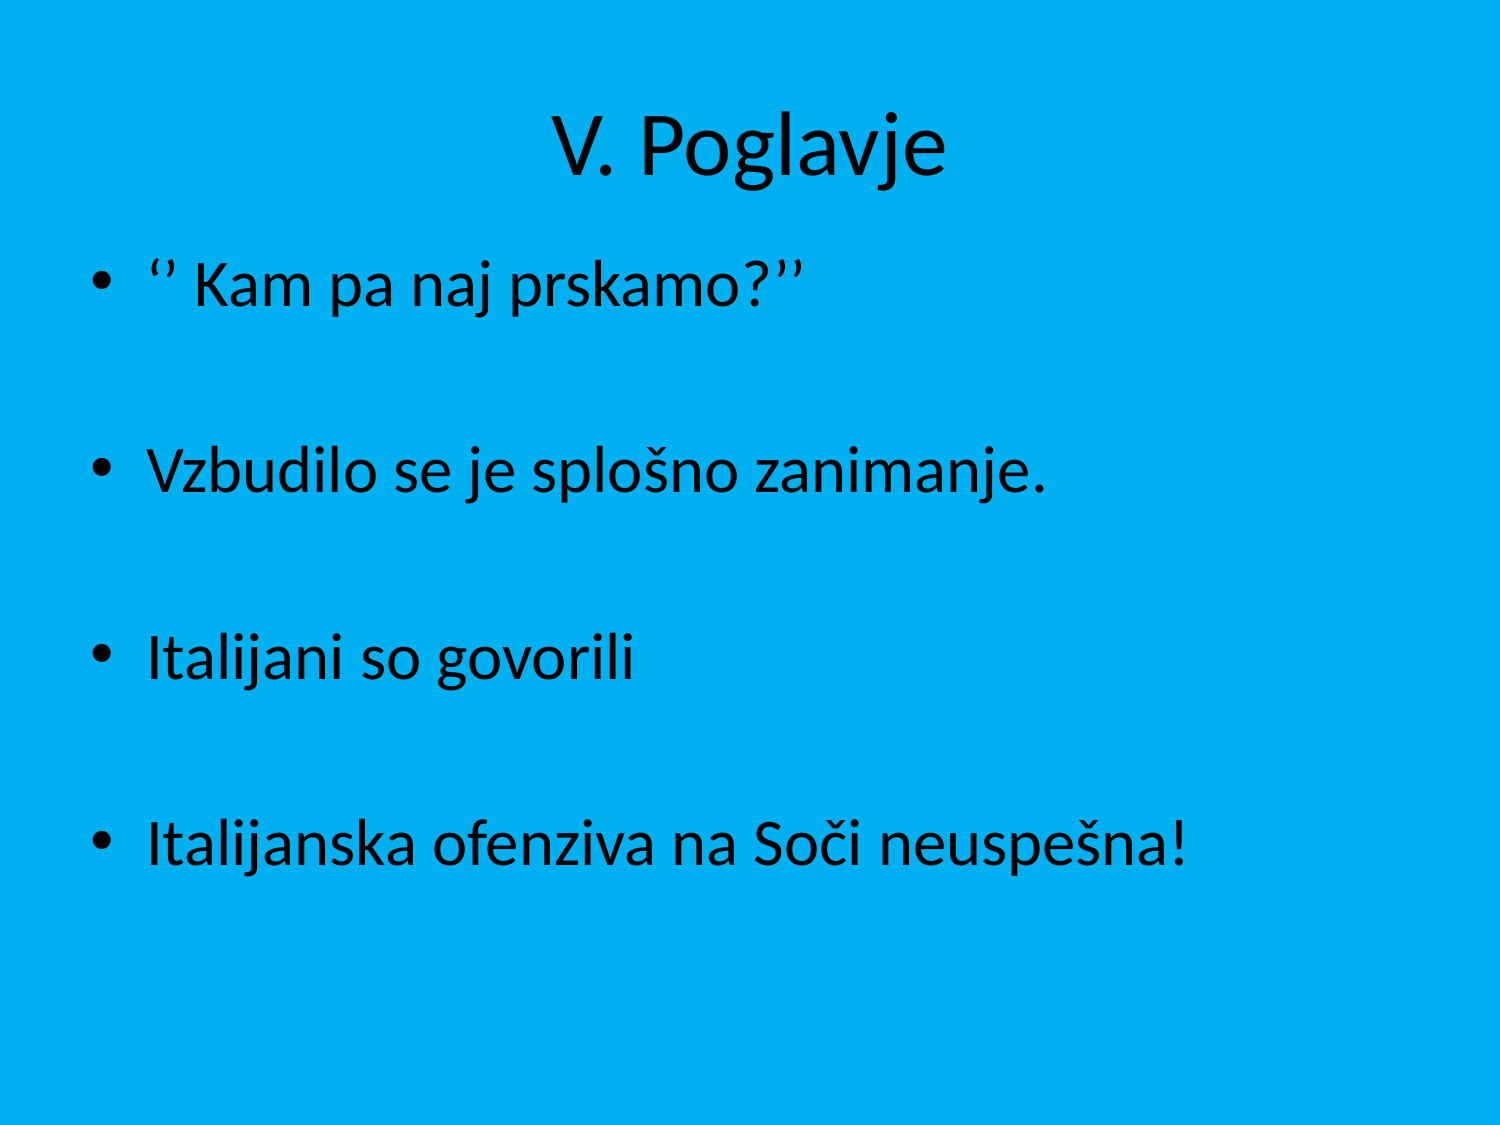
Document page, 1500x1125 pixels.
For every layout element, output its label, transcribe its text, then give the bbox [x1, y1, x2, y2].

title V. Poglavje [75, 45, 1425, 231]
list ‘’ Kam pa naj prskamo?’’ Vzbudilo se je splošno zanimanje. Italijani so govorili Italijanska ofenziva na Soči neuspešna! [75, 231, 1425, 975]
